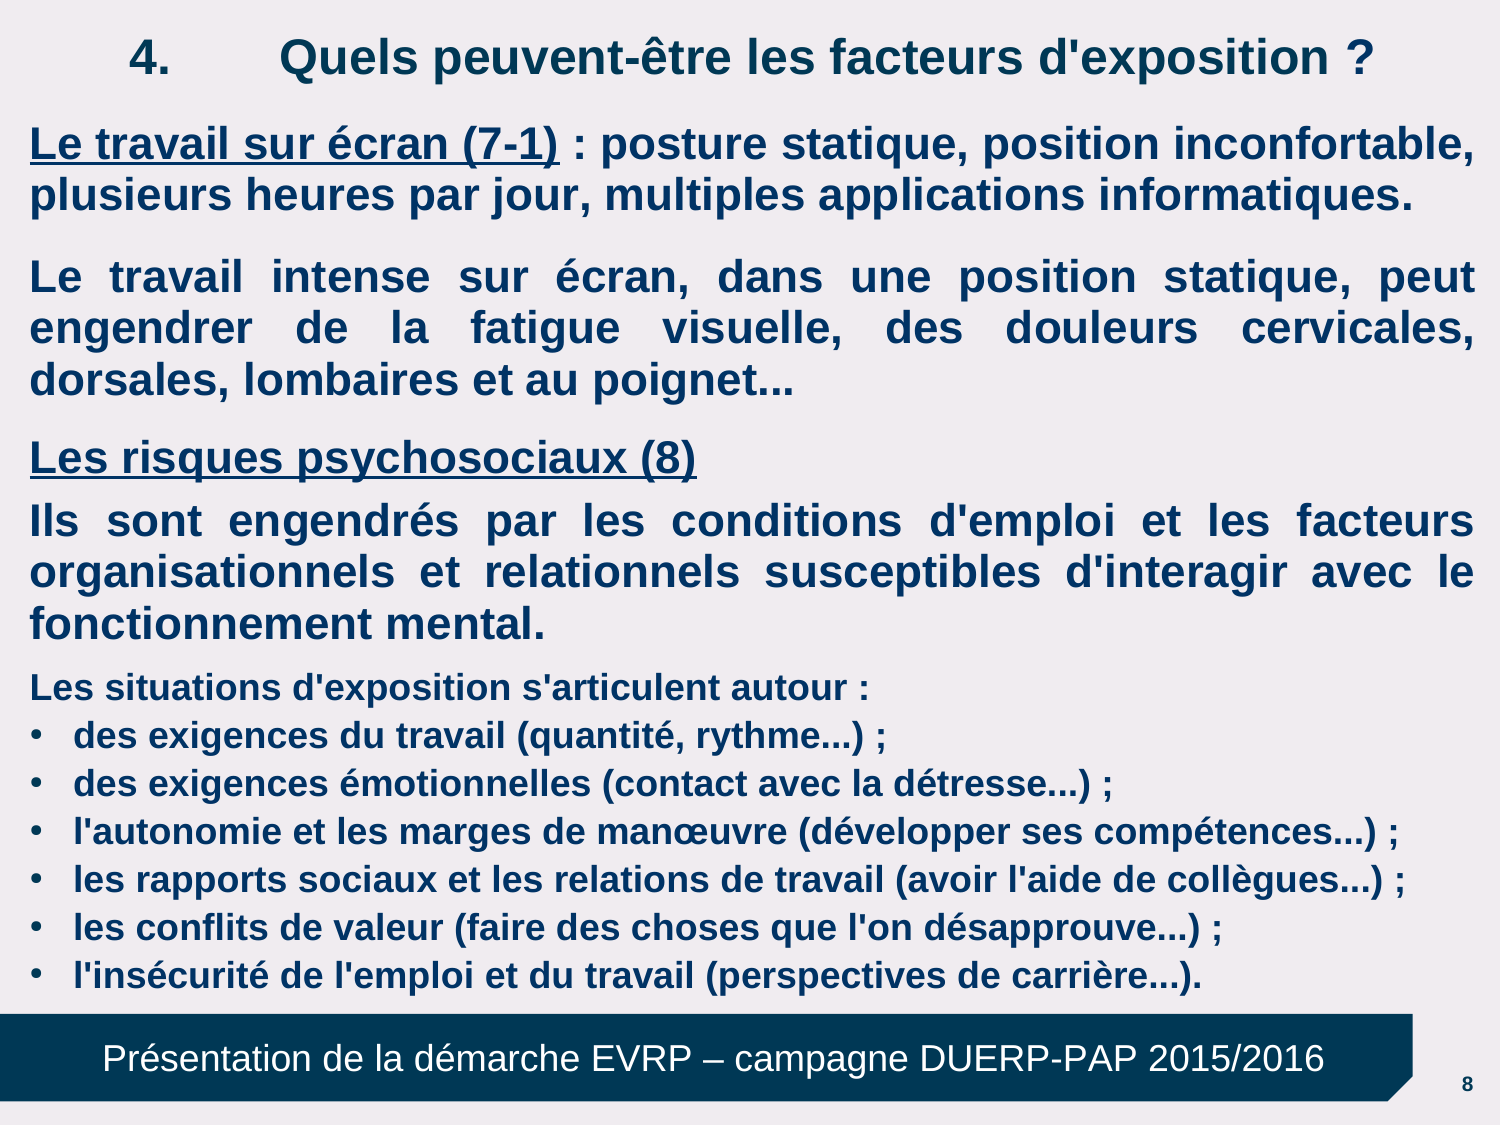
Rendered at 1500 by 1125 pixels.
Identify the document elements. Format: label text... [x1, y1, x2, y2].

title 4. Quels peuvent-être les facteurs d'exposition ? [29, 29, 1477, 89]
list Le travail sur écran (7-1) : posture statique, position inconfortable, plusieurs heures par jour, multiples applications informatiques. Le travail intense sur écran, dans une position statique, peut engendrer de la fatigue visuelle, des douleurs cervicales, dorsales, lombaires et au poignet... Les risques psychosociaux (8) Ils sont engendrés par les conditions d'emploi et les facteurs organisationnels et relationnels susceptibles d'interagir avec le fonctionnement mental. Les situations d'exposition s'articulent autour : des exigences du travail (quantité, rythme...) ; des exigences émotionnelles (contact avec la détresse...) ; l'autonomie et les marges de manœuvre (développer ses compétences...) ; les rapports sociaux et les relations de travail (avoir l'aide de collègues...) ; les conflits de valeur (faire des choses que l'on désapprouve...) ; l'insécurité de l'emploi et du travail (perspectives de carrière...). [29, 118, 1477, 1014]
